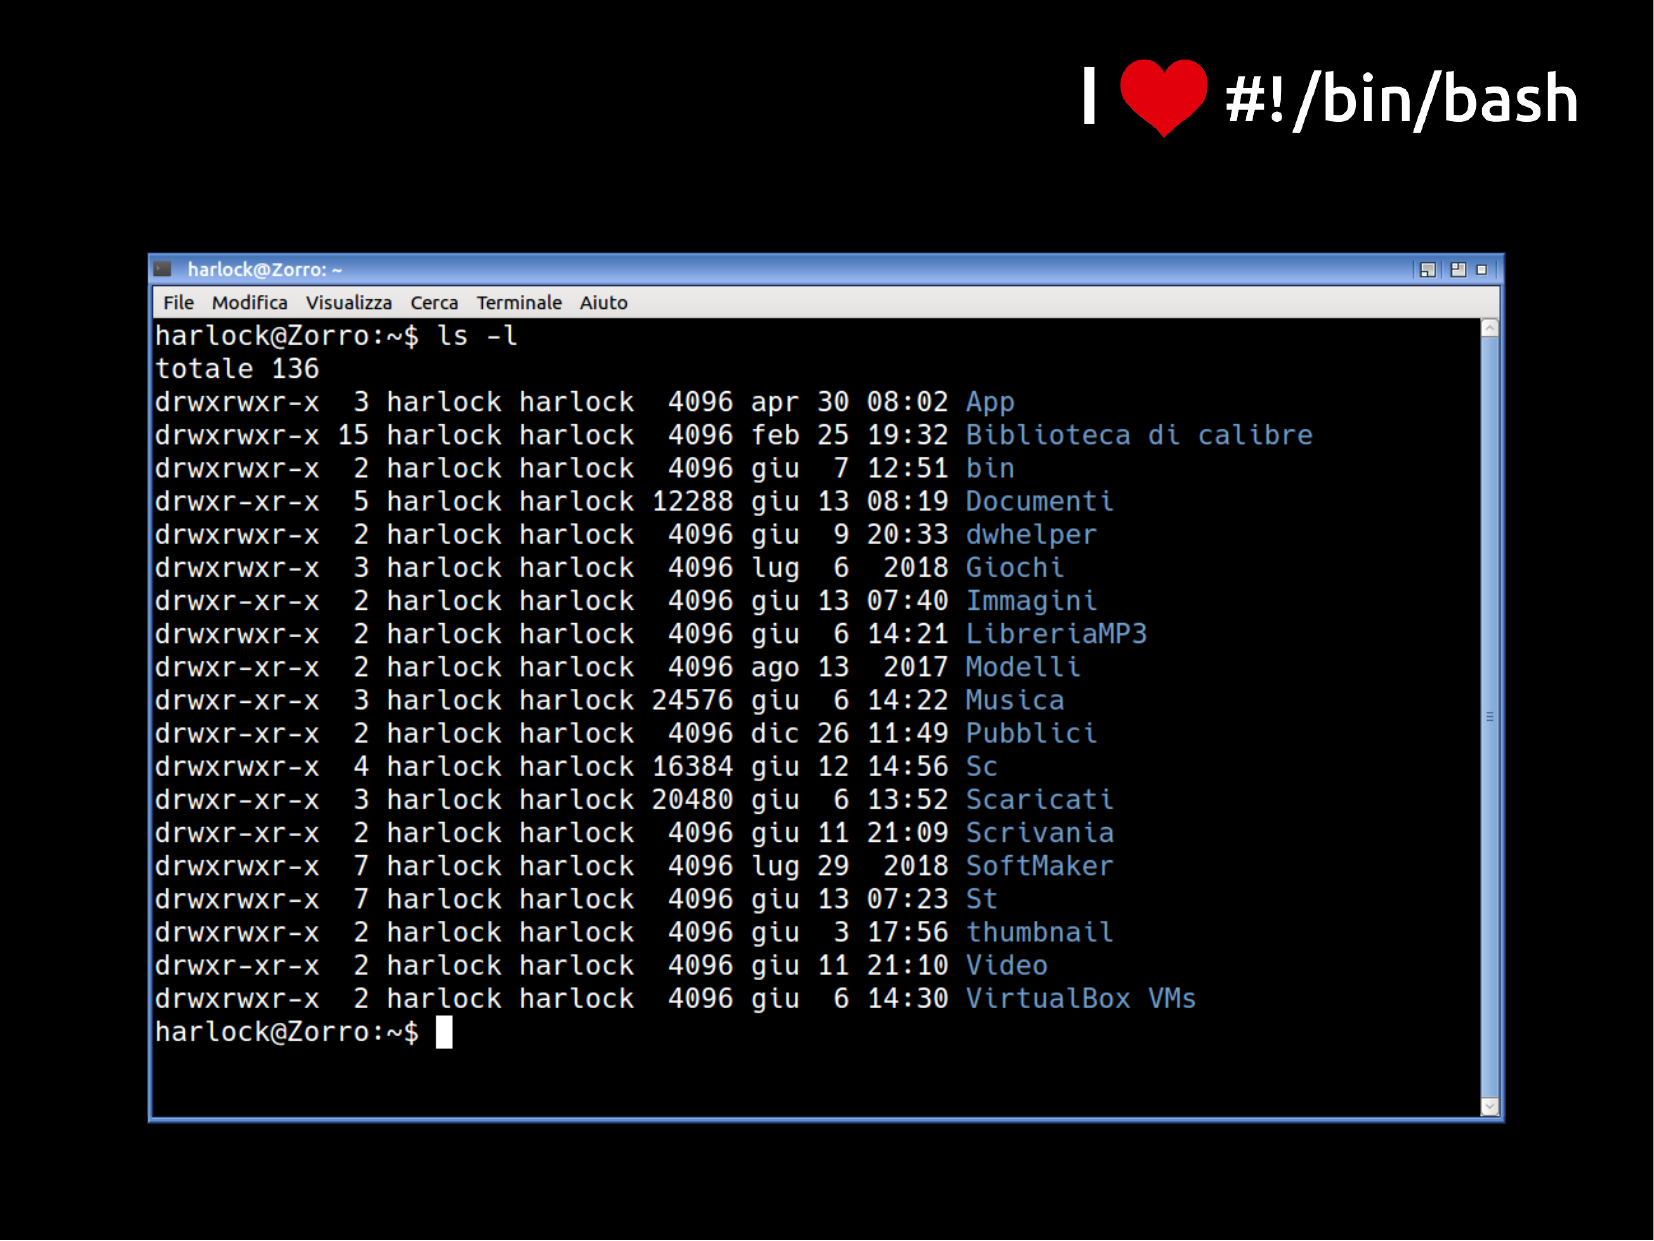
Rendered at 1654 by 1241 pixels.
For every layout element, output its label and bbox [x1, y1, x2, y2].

picture [147, 252, 1506, 1124]
picture [1064, 45, 1595, 154]
